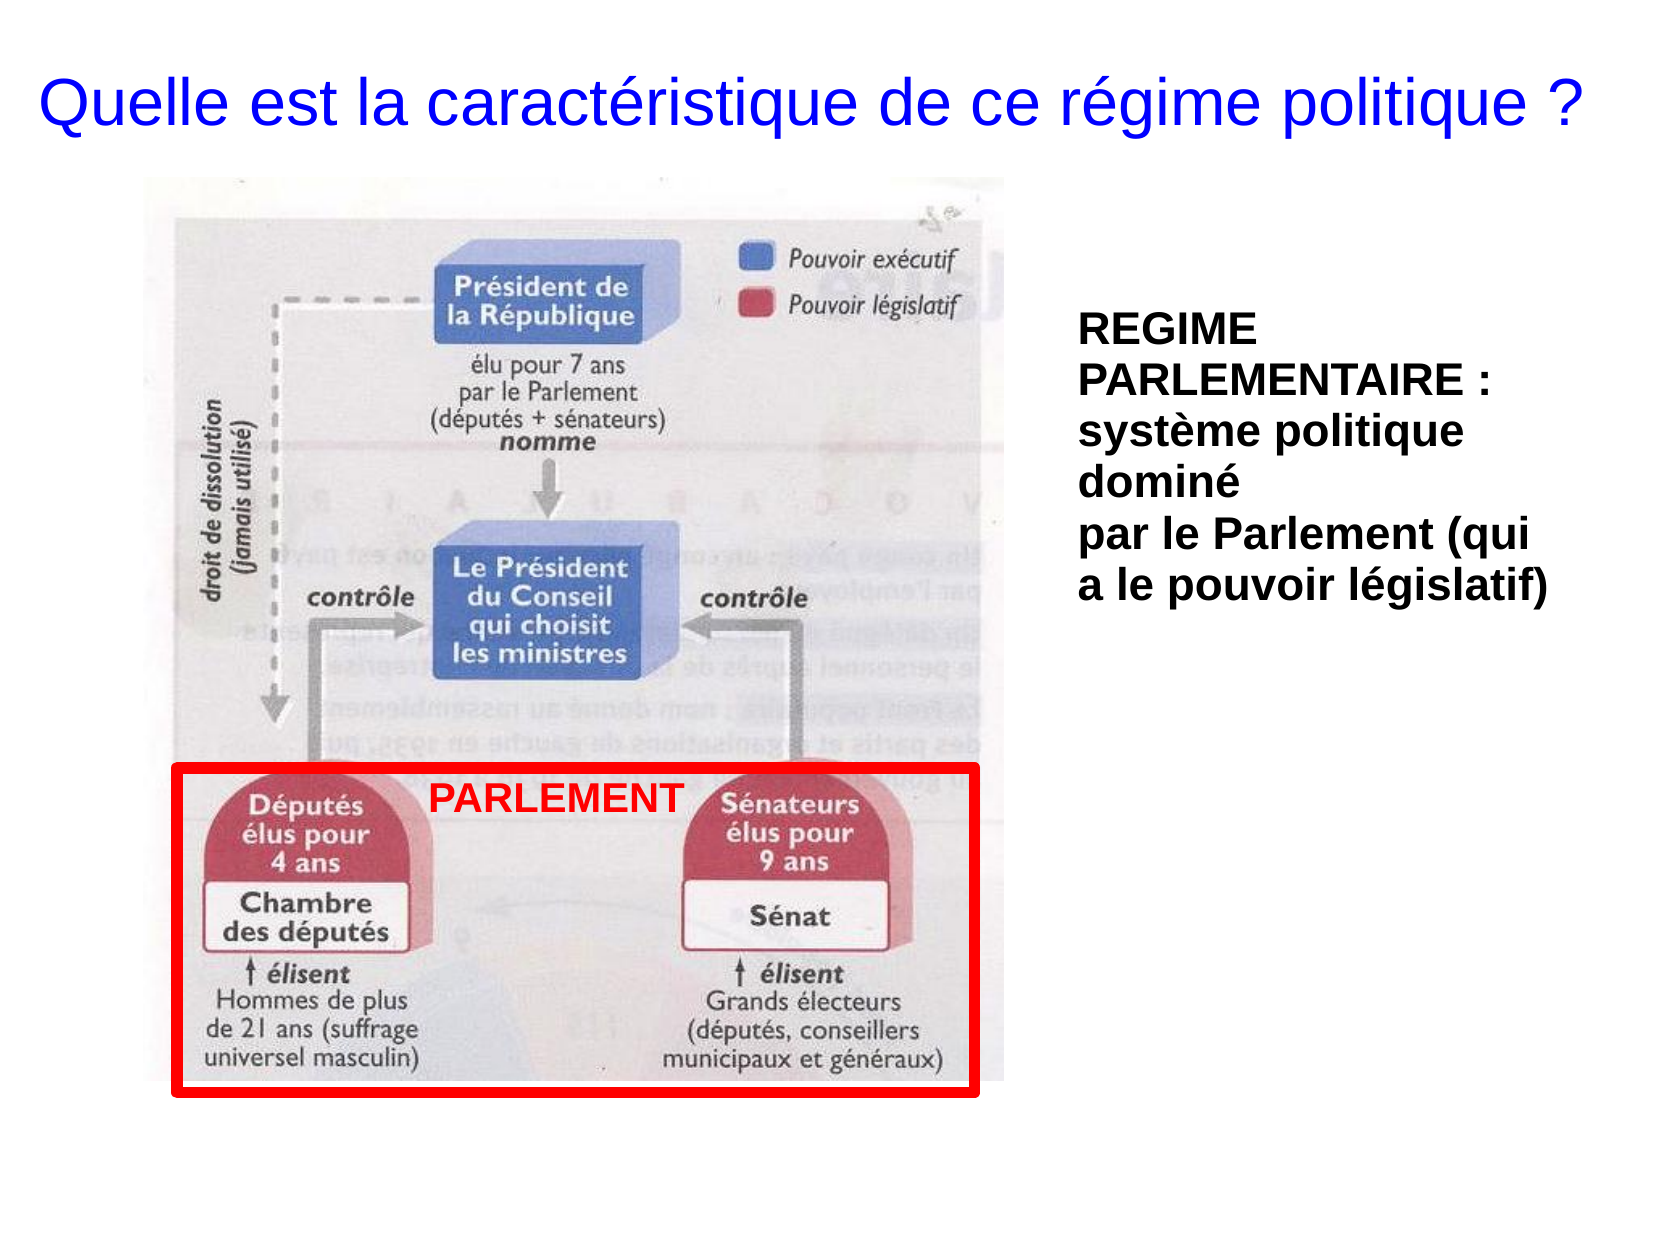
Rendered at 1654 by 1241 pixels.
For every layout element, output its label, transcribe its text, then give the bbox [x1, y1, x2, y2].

text_box REGIME PARLEMENTAIRE : système politique dominé par le Parlement (qui a le pouvoir législatif) [1062, 295, 1565, 624]
title Quelle est la caractéristique de ce régime politique ? [29, 27, 1595, 178]
picture [183, 774, 969, 1081]
picture [143, 178, 1004, 1081]
text_box PARLEMENT [413, 767, 709, 831]
